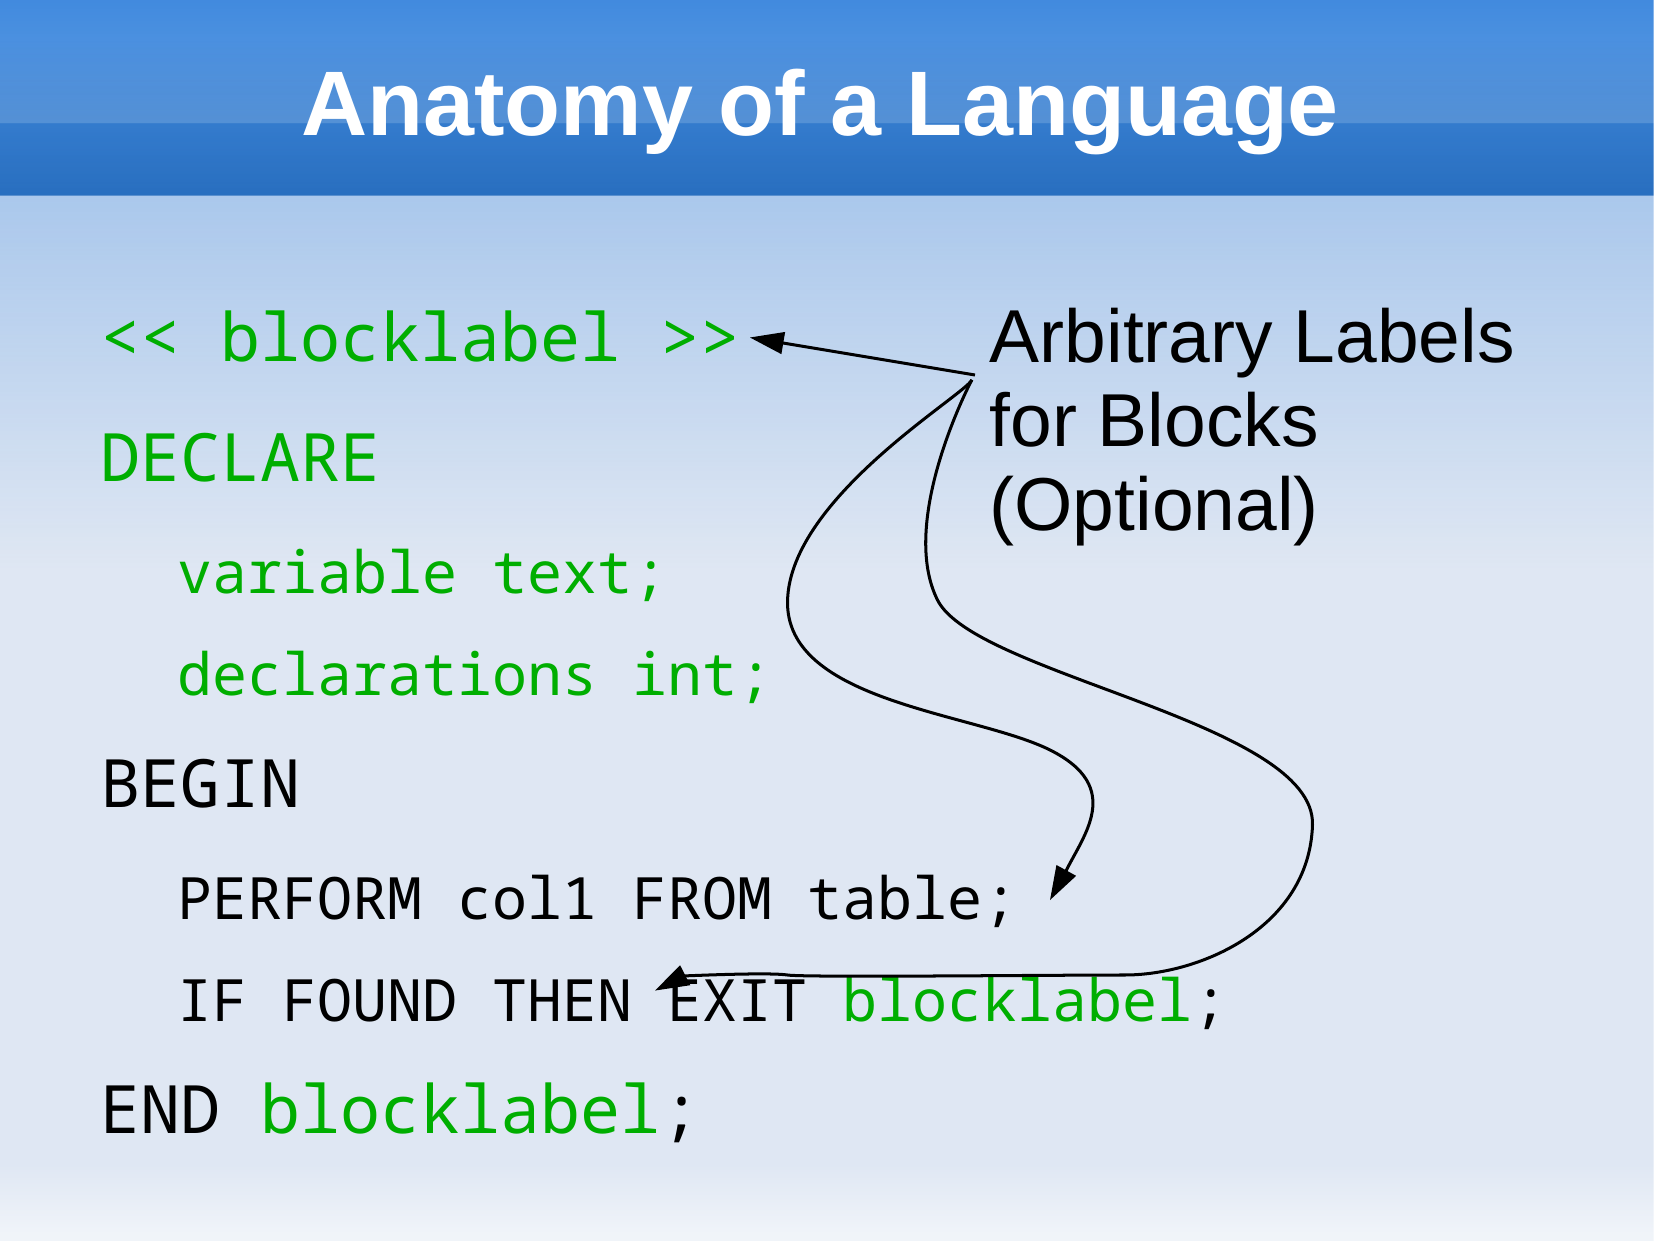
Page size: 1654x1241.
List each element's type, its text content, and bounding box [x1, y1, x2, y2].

picture [0, 0, 1654, 1241]
list << blocklabel >> DECLARE variable text; declarations int; BEGIN PERFORM col1 FROM table; IF FOUND THEN EXIT blocklabel; END blocklabel; [82, 290, 1571, 1094]
title Anatomy of a Language [76, 7, 1565, 200]
text_box Arbitrary Labels for Blocks (Optional) [975, 286, 1538, 554]
